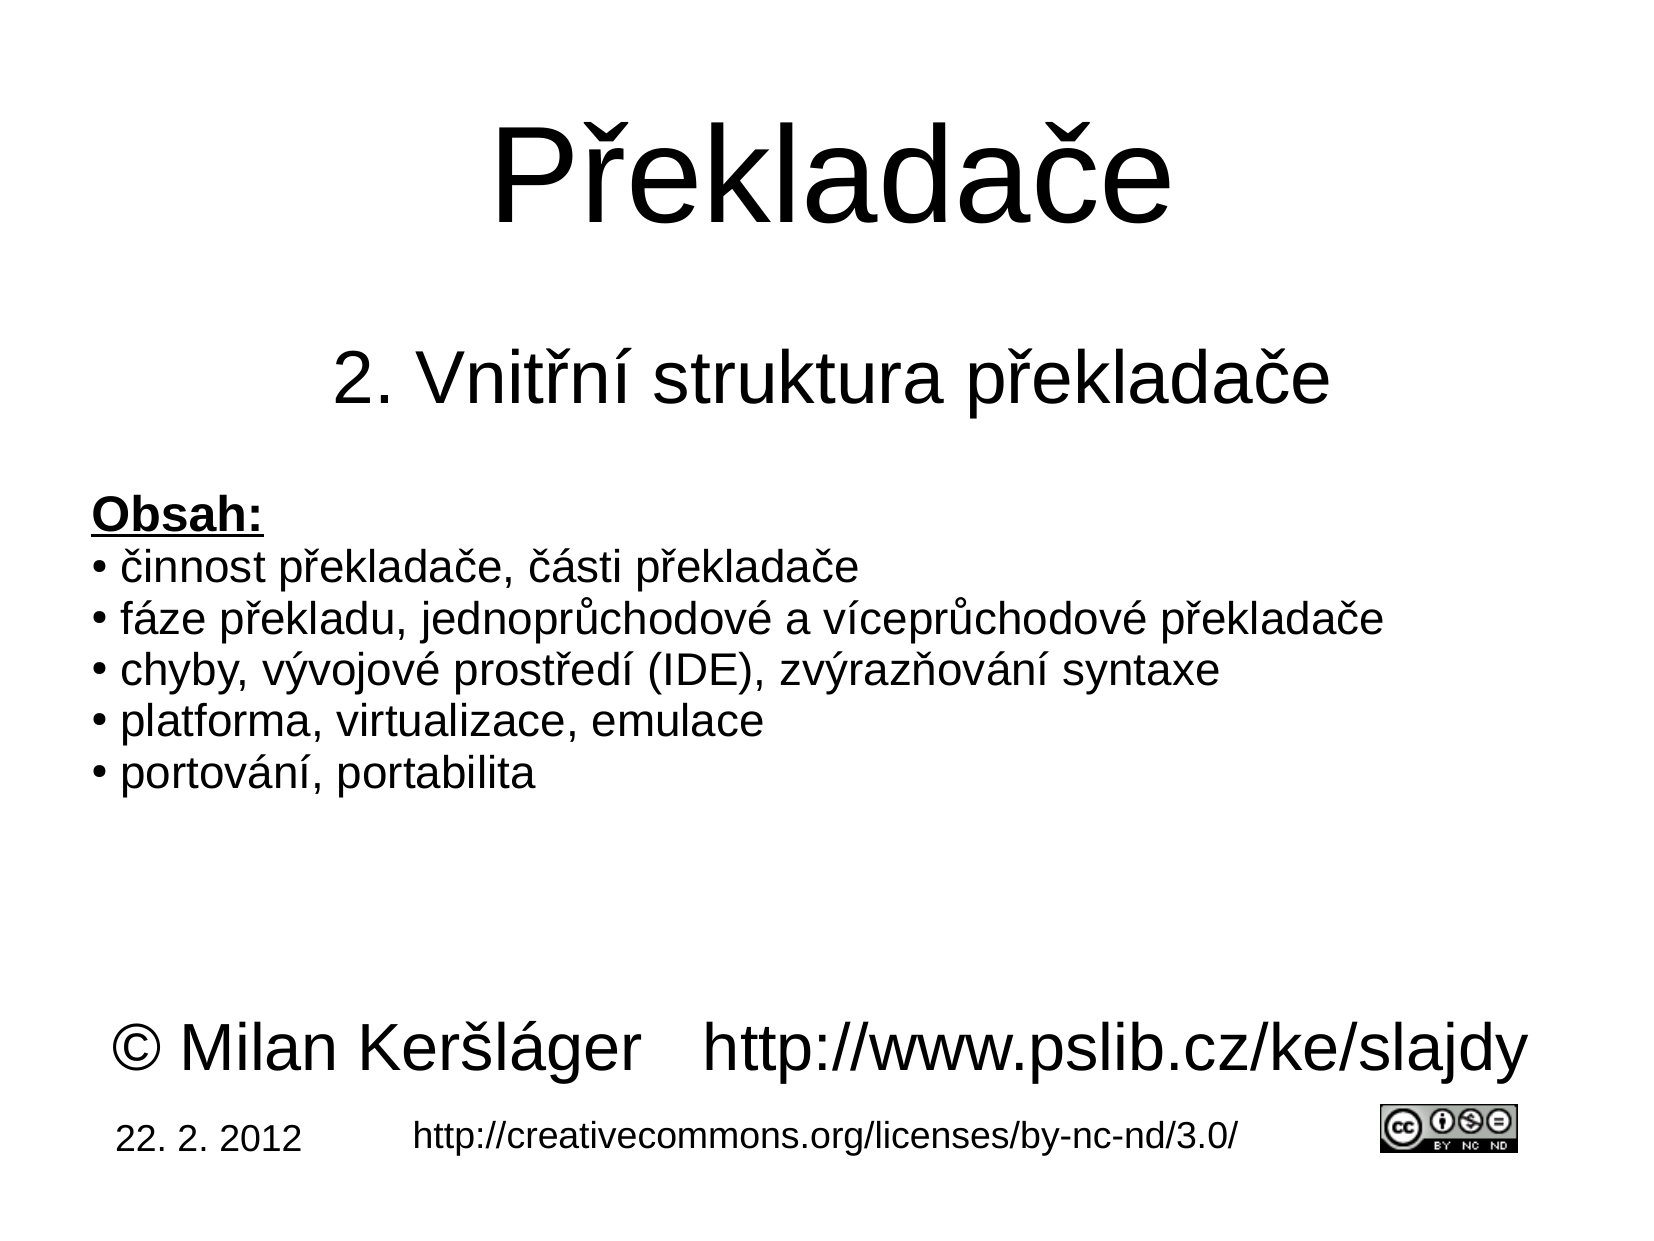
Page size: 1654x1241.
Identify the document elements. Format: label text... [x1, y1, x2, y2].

text_box 22.2.2012 [100, 1110, 337, 1168]
text_box Obsah: činnost překladače, části překladače fáze překladu, jednoprůchodové a víceprůchodové překladače chyby, vývojové prostředí (IDE), zvýrazňování syntaxe platforma, virtualizace, emulace portování, portabilita [76, 478, 1583, 806]
text_box http://creativecommons.org/licenses/by-nc-nd/3.0/ [339, 1107, 1313, 1165]
title Překladače 2. Vnitřní struktura překladače [88, 56, 1577, 461]
picture [1380, 1104, 1518, 1153]
list © Milan Keršláger http://www.pslib.cz/ke/slajdy [76, 1009, 1565, 1087]
